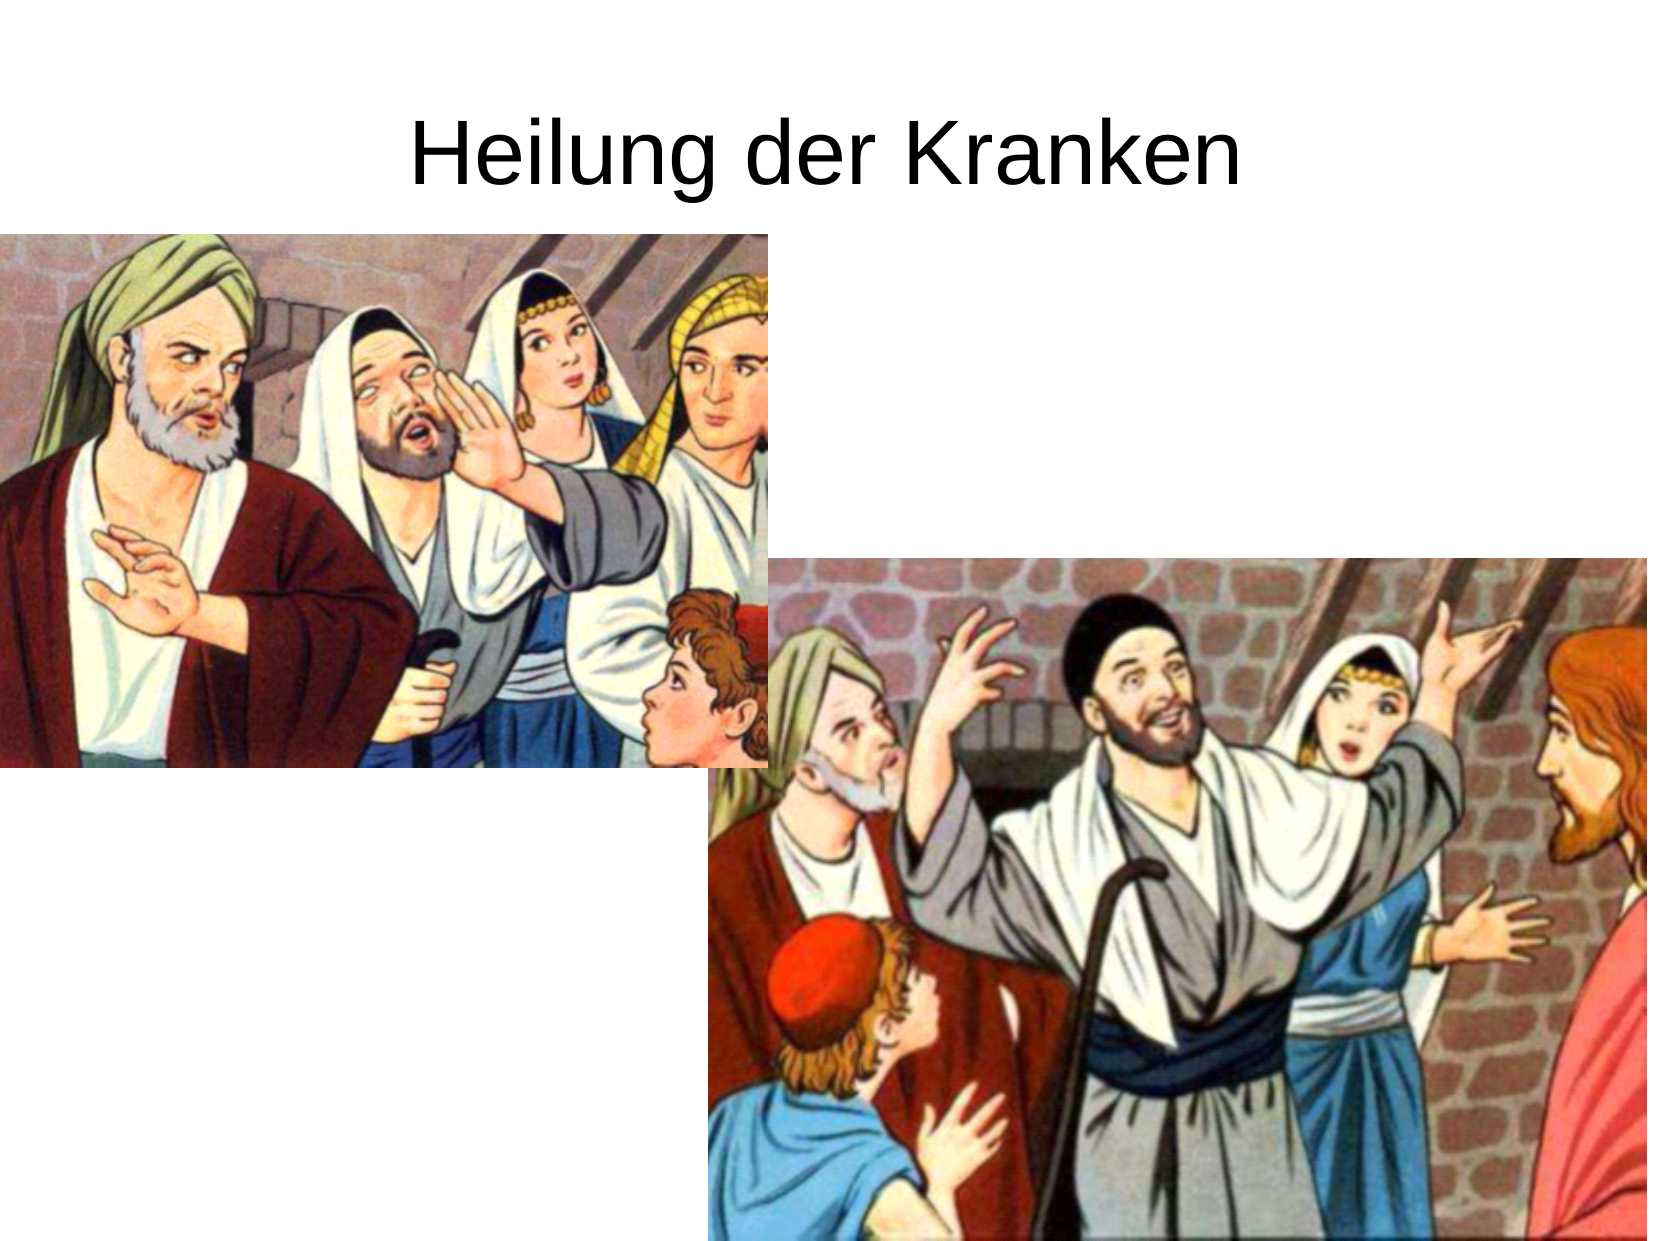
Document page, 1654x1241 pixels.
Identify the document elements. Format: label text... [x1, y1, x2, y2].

picture [0, 234, 1647, 1241]
title Heilung der Kranken [82, 49, 1571, 257]
